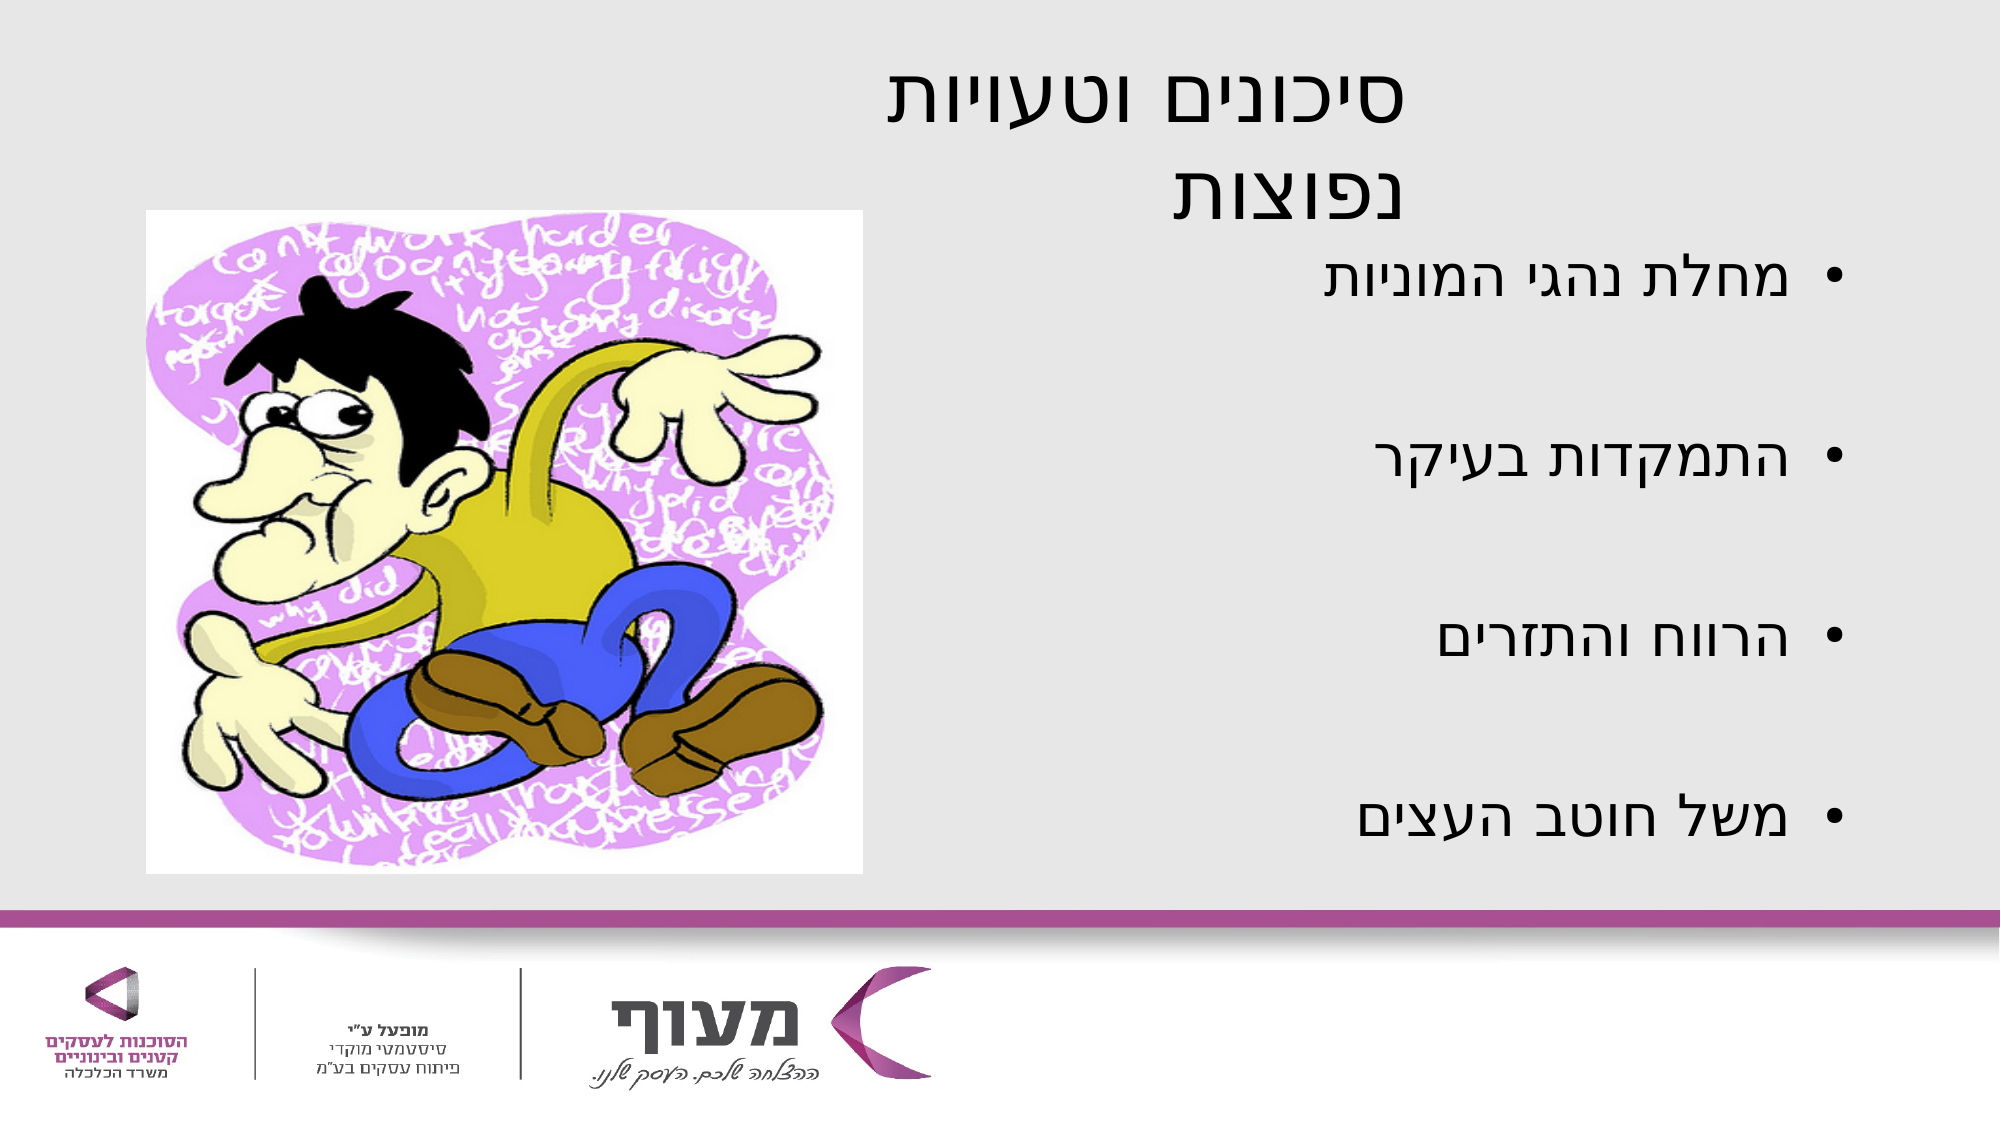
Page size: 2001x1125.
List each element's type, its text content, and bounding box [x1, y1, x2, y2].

picture [0, 0, 2000, 1125]
text_box מחלת נהגי המוניות התמקדות בעיקר הרווח והתזרים משל חוטב העצים [1086, 234, 1878, 843]
title סיכונים וטעויות נפוצות [625, 48, 1423, 237]
